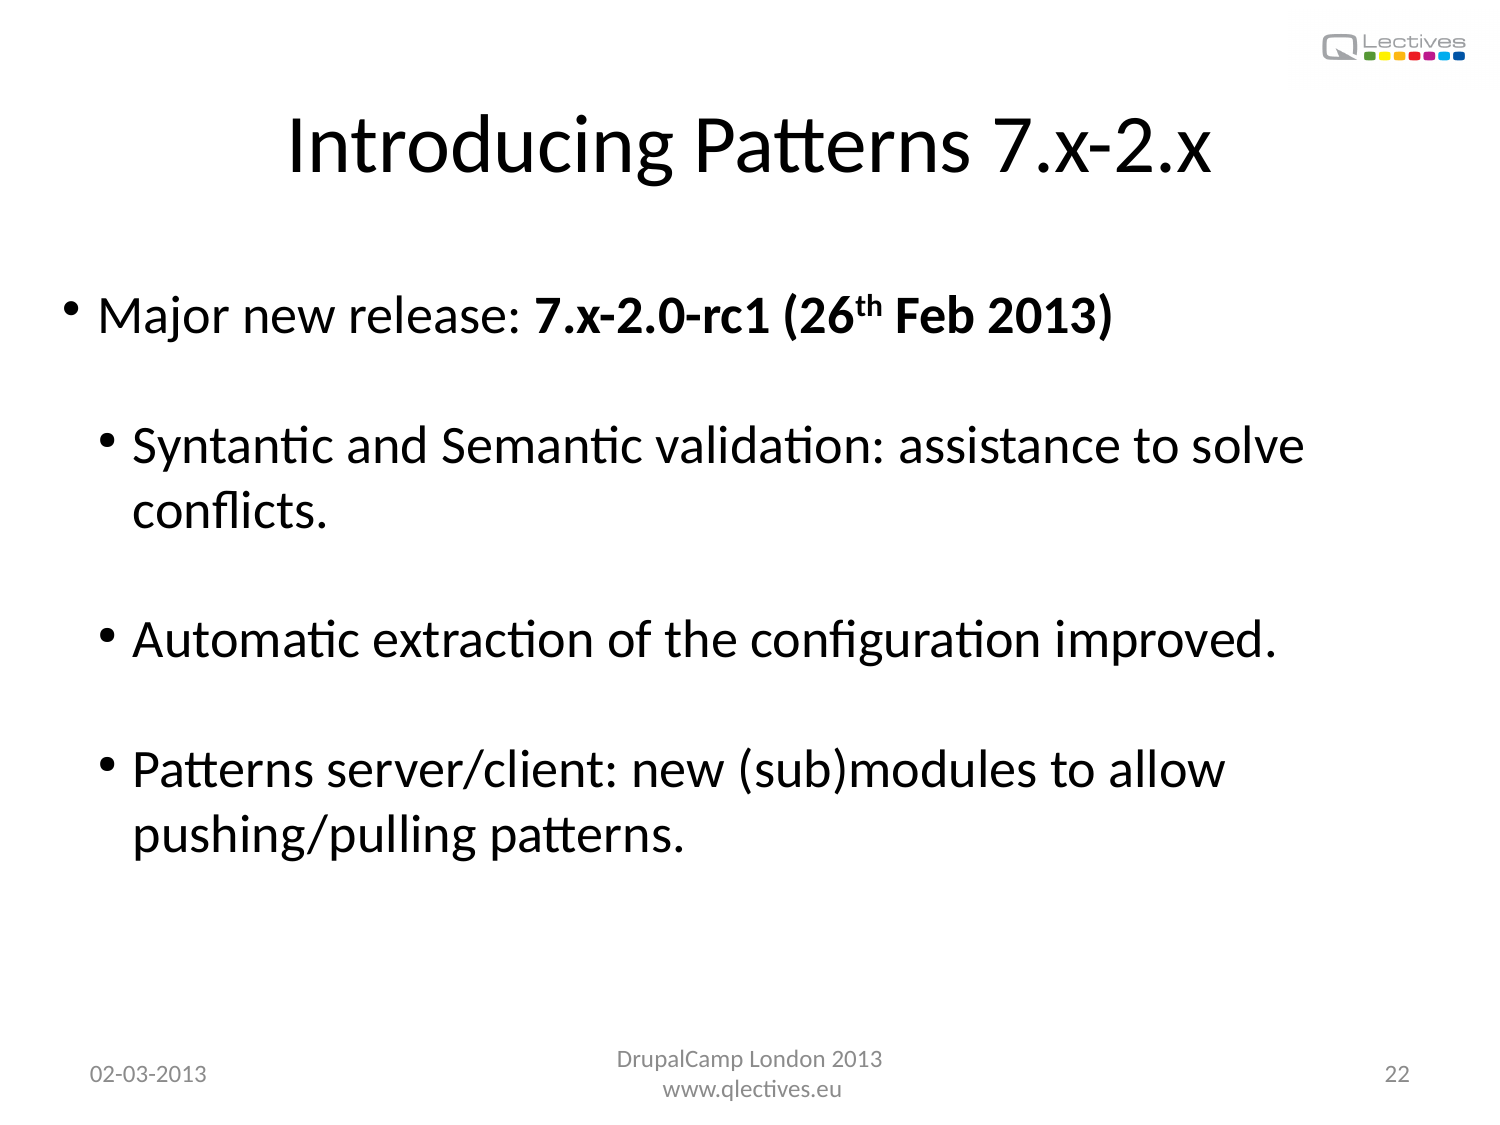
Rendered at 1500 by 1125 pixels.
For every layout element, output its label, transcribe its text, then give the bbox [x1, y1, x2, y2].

text_box Introducing Patterns 7.x-2.x [75, 45, 1425, 233]
text_box <number> [1074, 1042, 1425, 1103]
text_box DrupalCamp London 2013 www.qlectives.eu [512, 1042, 988, 1103]
text_box Major new release: 7.x-2.0-rc1 (26th Feb 2013) Syntantic and Semantic validation: assistance to solve conflicts. Automatic extraction of the configuration improved. Patterns server/client: new (sub)modules to allow pushing/pulling patterns. [47, 271, 1410, 1014]
text_box 02-03-2013 [74, 1042, 425, 1103]
picture [1288, 9, 1500, 90]
